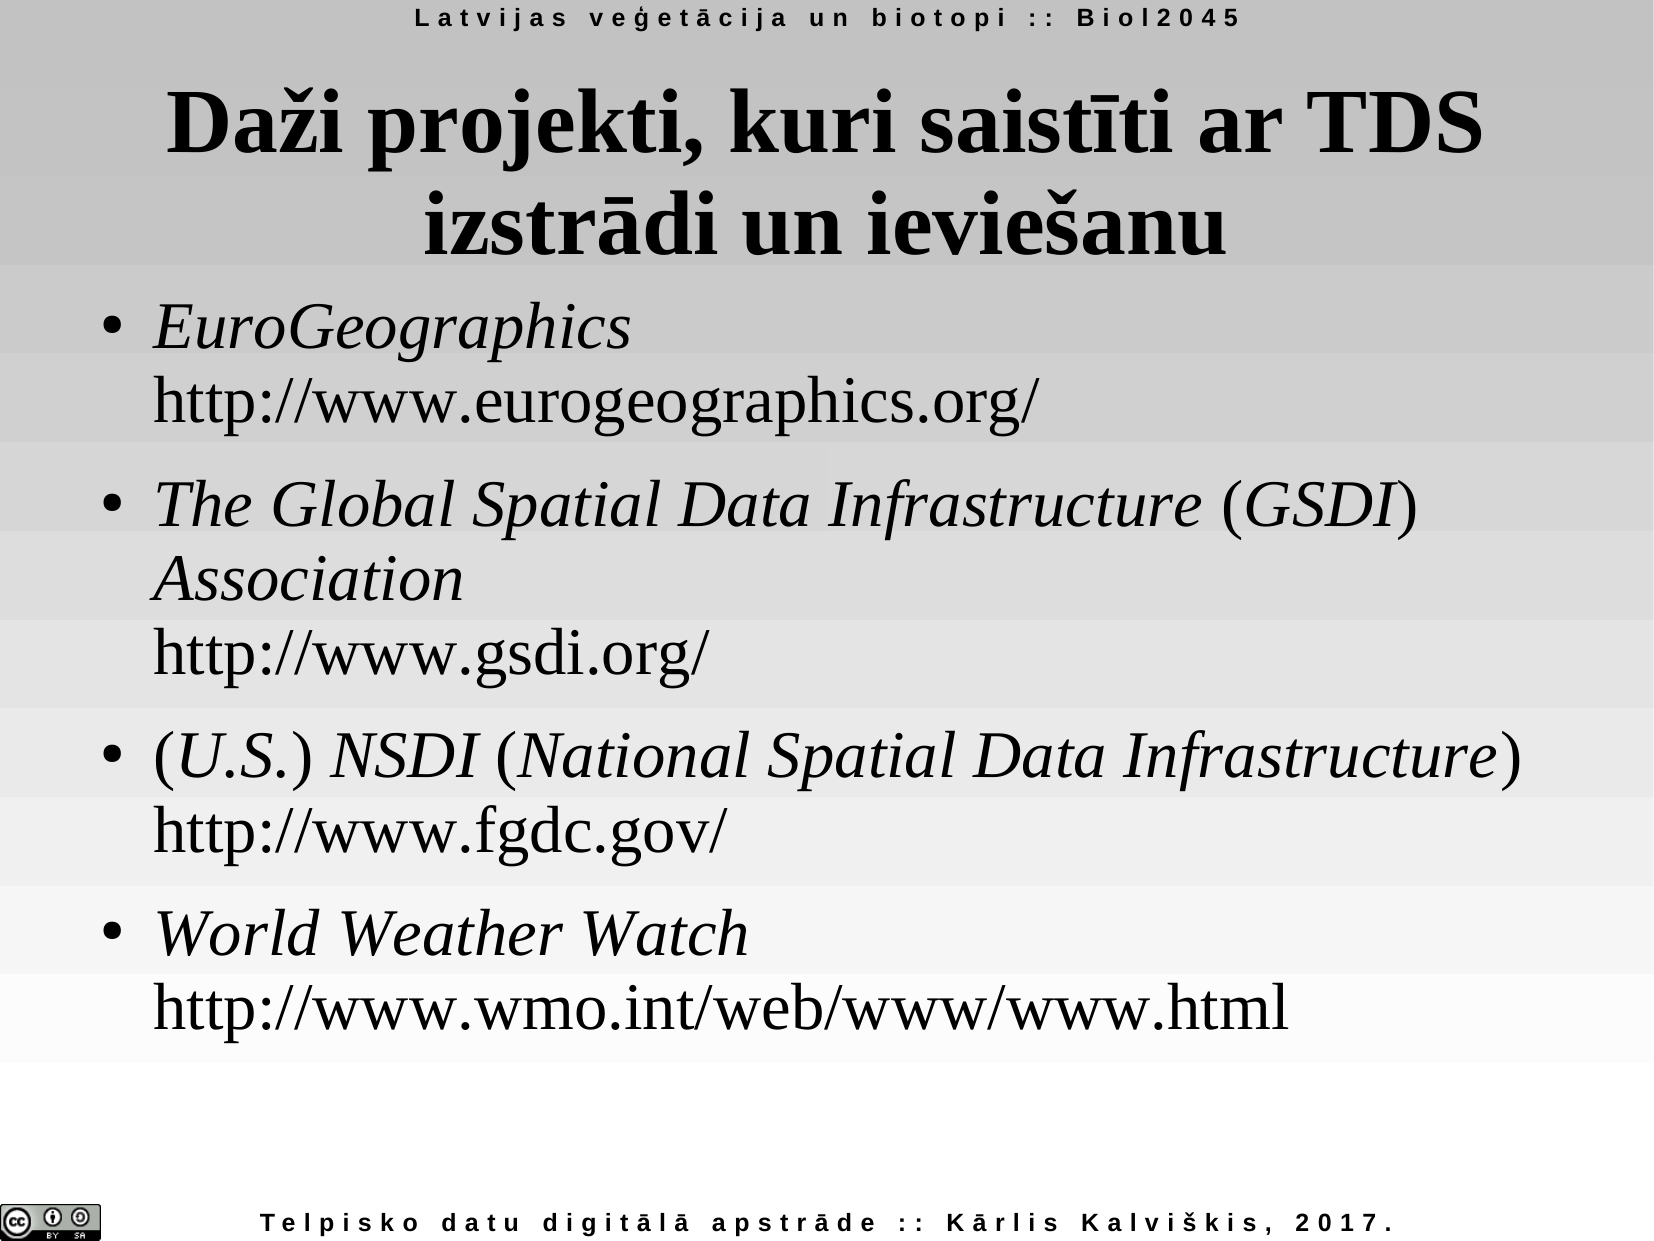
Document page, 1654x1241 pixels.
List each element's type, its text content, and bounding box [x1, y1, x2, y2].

title Daži projekti, kuri saistīti ar TDS izstrādi un ieviešanu [29, 49, 1625, 296]
picture [0, 0, 1654, 1241]
list EuroGeographics http://www.eurogeographics.org/ The Global Spatial Data Infrastructure (GSDI) Association http://www.gsdi.org/ (U.S.) NSDI (National Spatial Data Infrastructure) http://www.fgdc.gov/ World Weather Watch http://www.wmo.int/web/www/www.html [82, 289, 1571, 1113]
